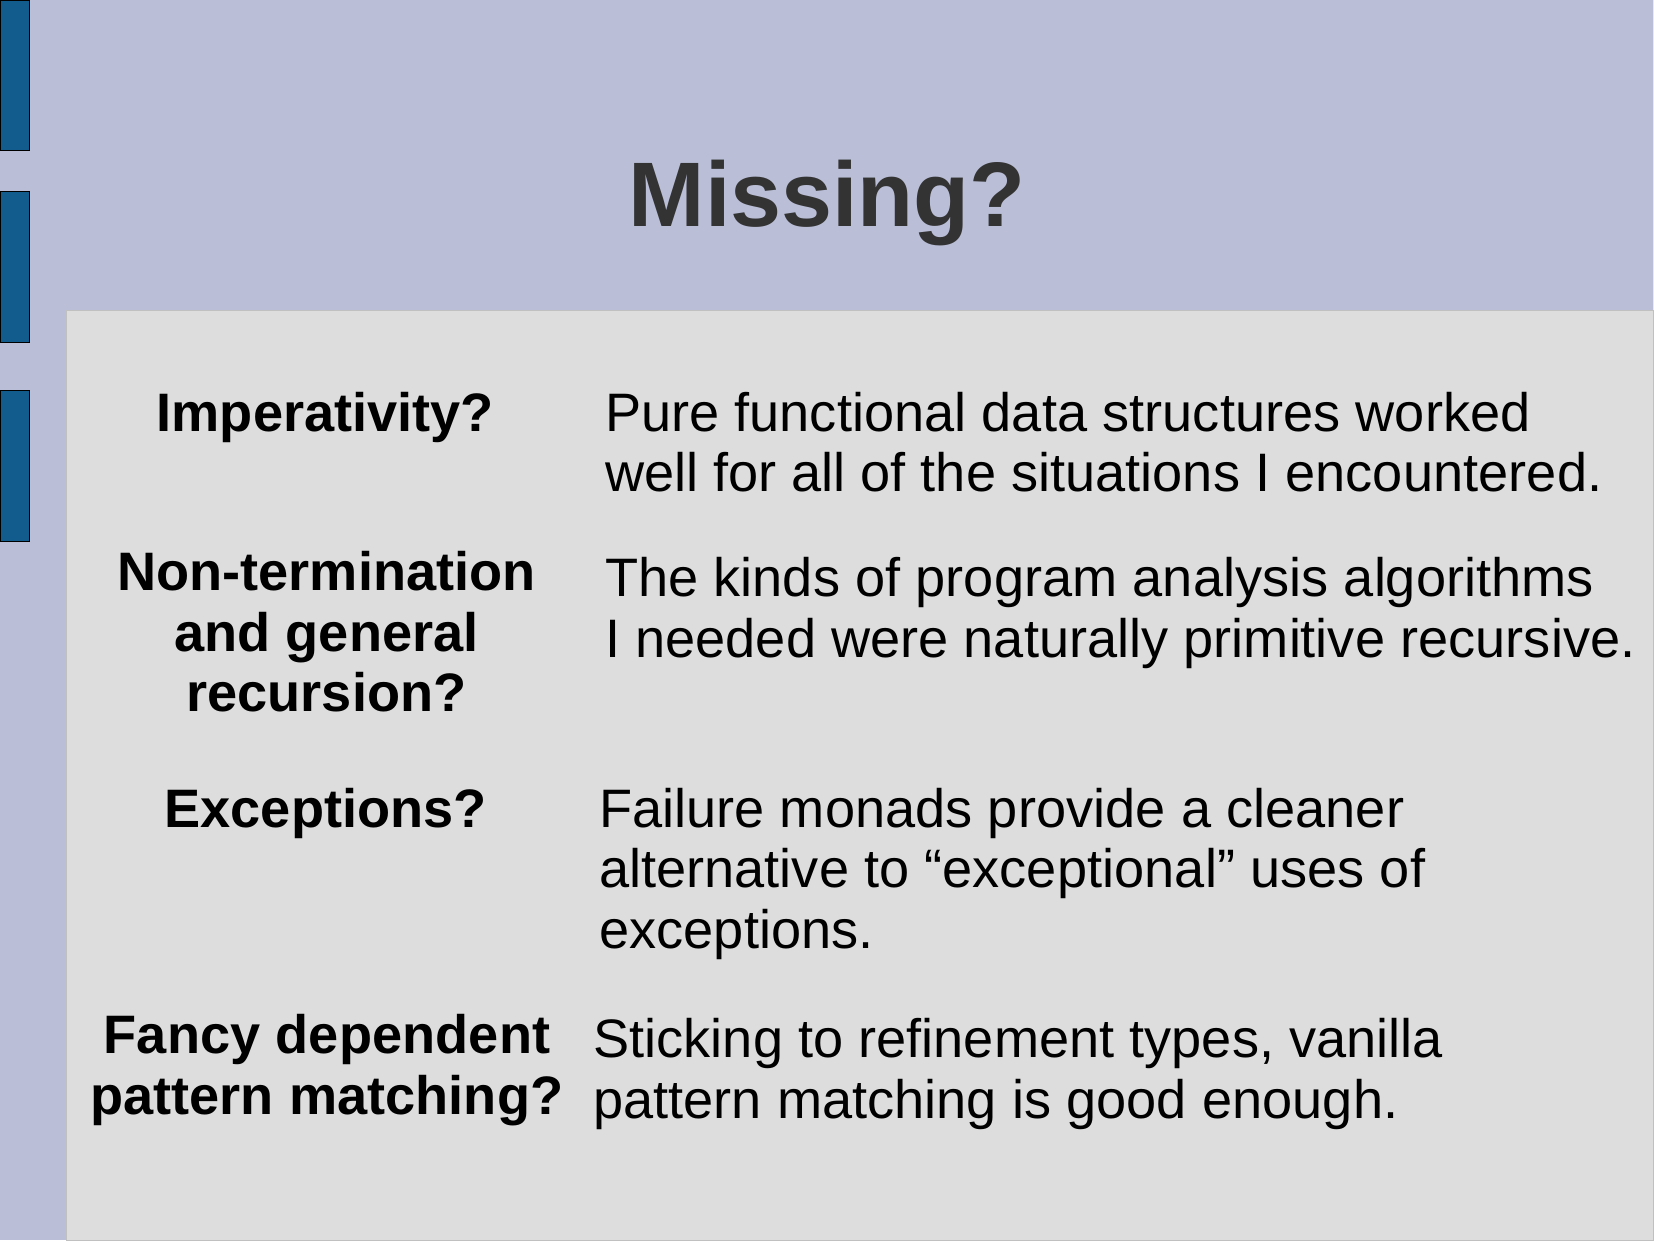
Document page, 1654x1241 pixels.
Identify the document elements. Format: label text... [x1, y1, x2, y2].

title Missing? [121, 91, 1534, 299]
text_box Imperativity? [142, 375, 503, 460]
text_box Exceptions? [149, 770, 496, 856]
text_box Pure functional data structures worked well for all of the situations I encountered. [590, 375, 1619, 525]
text_box Fancy dependent pattern matching? [75, 997, 570, 1153]
text_box The kinds of program analysis algorithms I needed were naturally primitive recursive. [590, 540, 1652, 690]
text_box Non-termination and general recursion? [102, 534, 543, 760]
text_box Failure monads provide a cleaner alternative to “exceptional” uses of exceptions. [584, 770, 1442, 988]
text_box Sticking to refinement types, vanilla pattern matching is good enough. [578, 1001, 1460, 1151]
